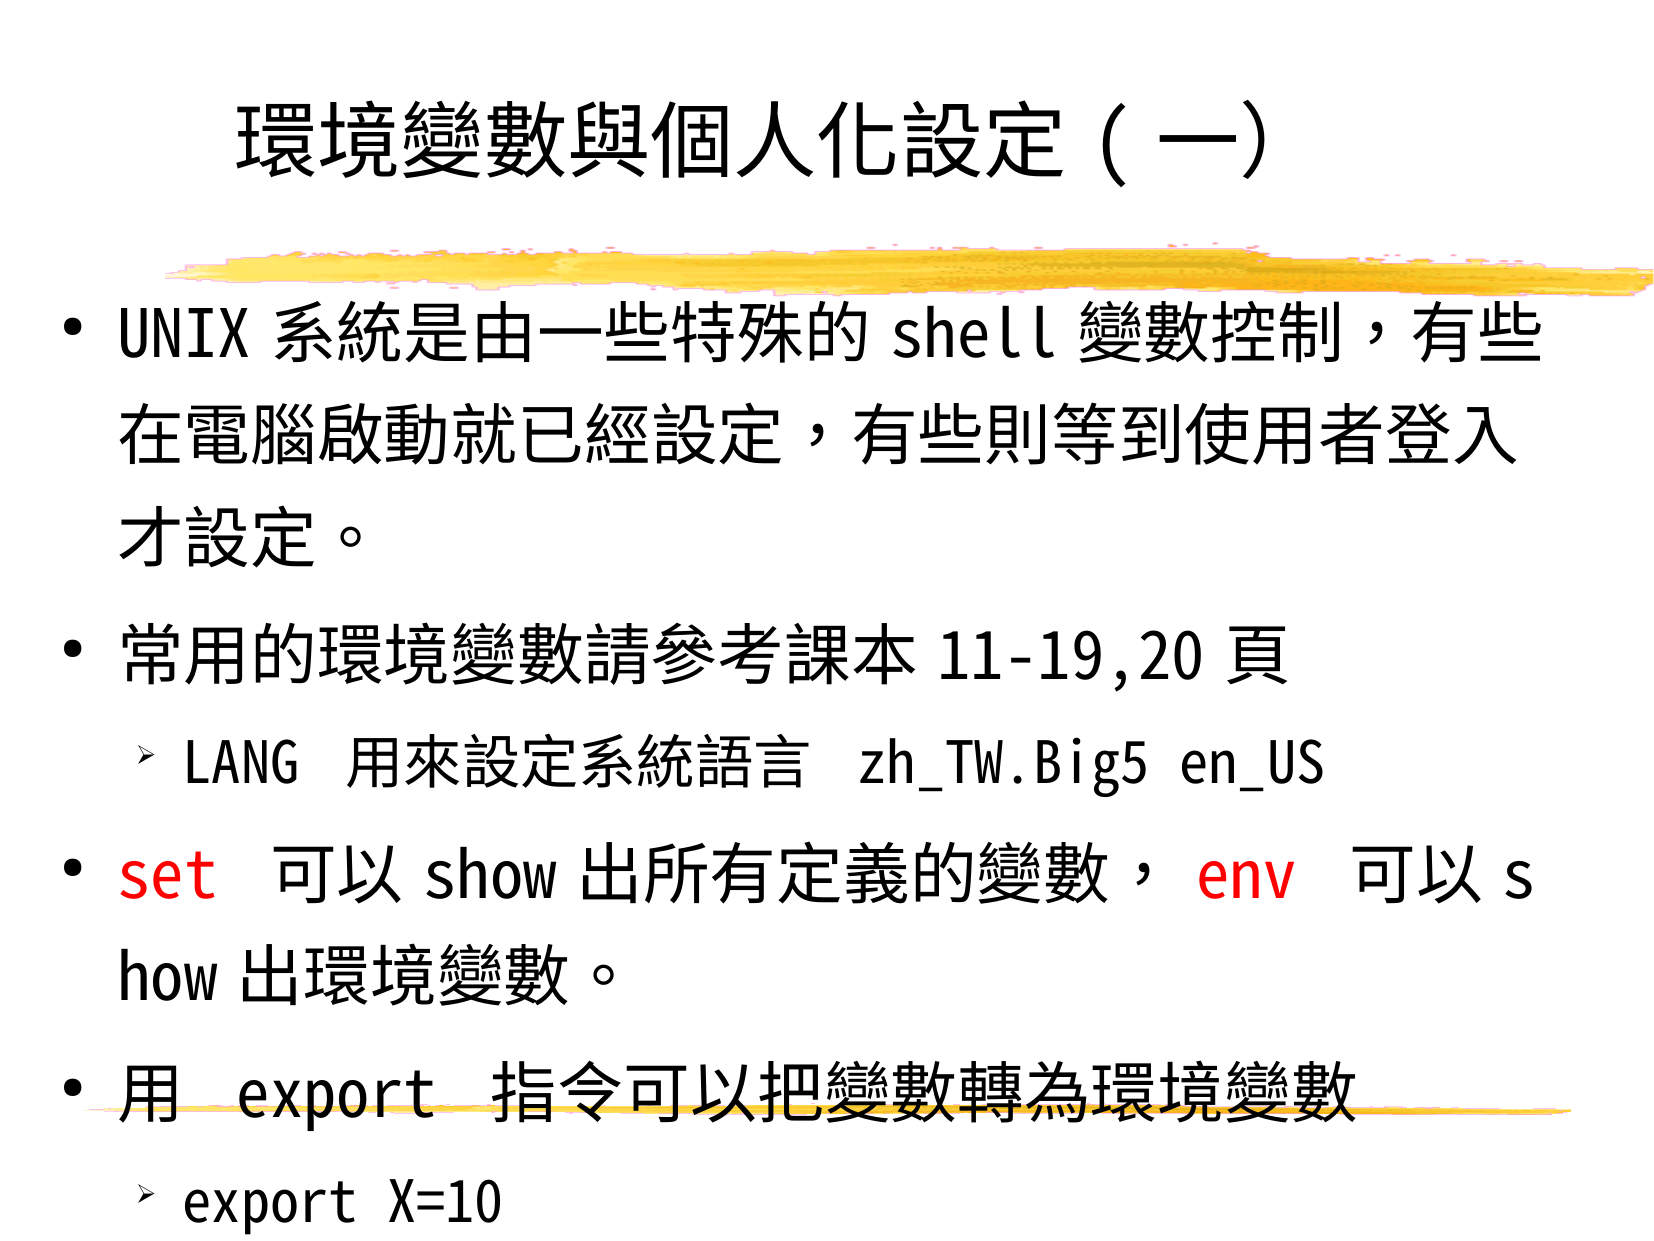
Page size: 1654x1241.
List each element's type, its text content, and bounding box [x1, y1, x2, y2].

list UNIX系統是由一些特殊的shell變數控制，有些在電腦啟動就已經設定，有些則等到使用者登入才設定。 常用的環境變數請參考課本11-19,20頁 LANG 用來設定系統語言 zh_TW.Big5 en_US set 可以show出所有定義的變數，env 可以show出環境變數。 用 export 指令可以把變數轉為環境變數 export X=10 為了避免混淆，我們應該使用小寫來定義自己的變數（環境變數大部份是大寫） [60, 274, 1551, 1215]
picture [1551, 1102, 1571, 1117]
picture [165, 237, 1654, 308]
title 環境變數與個人化設定(一） [76, 28, 1482, 236]
